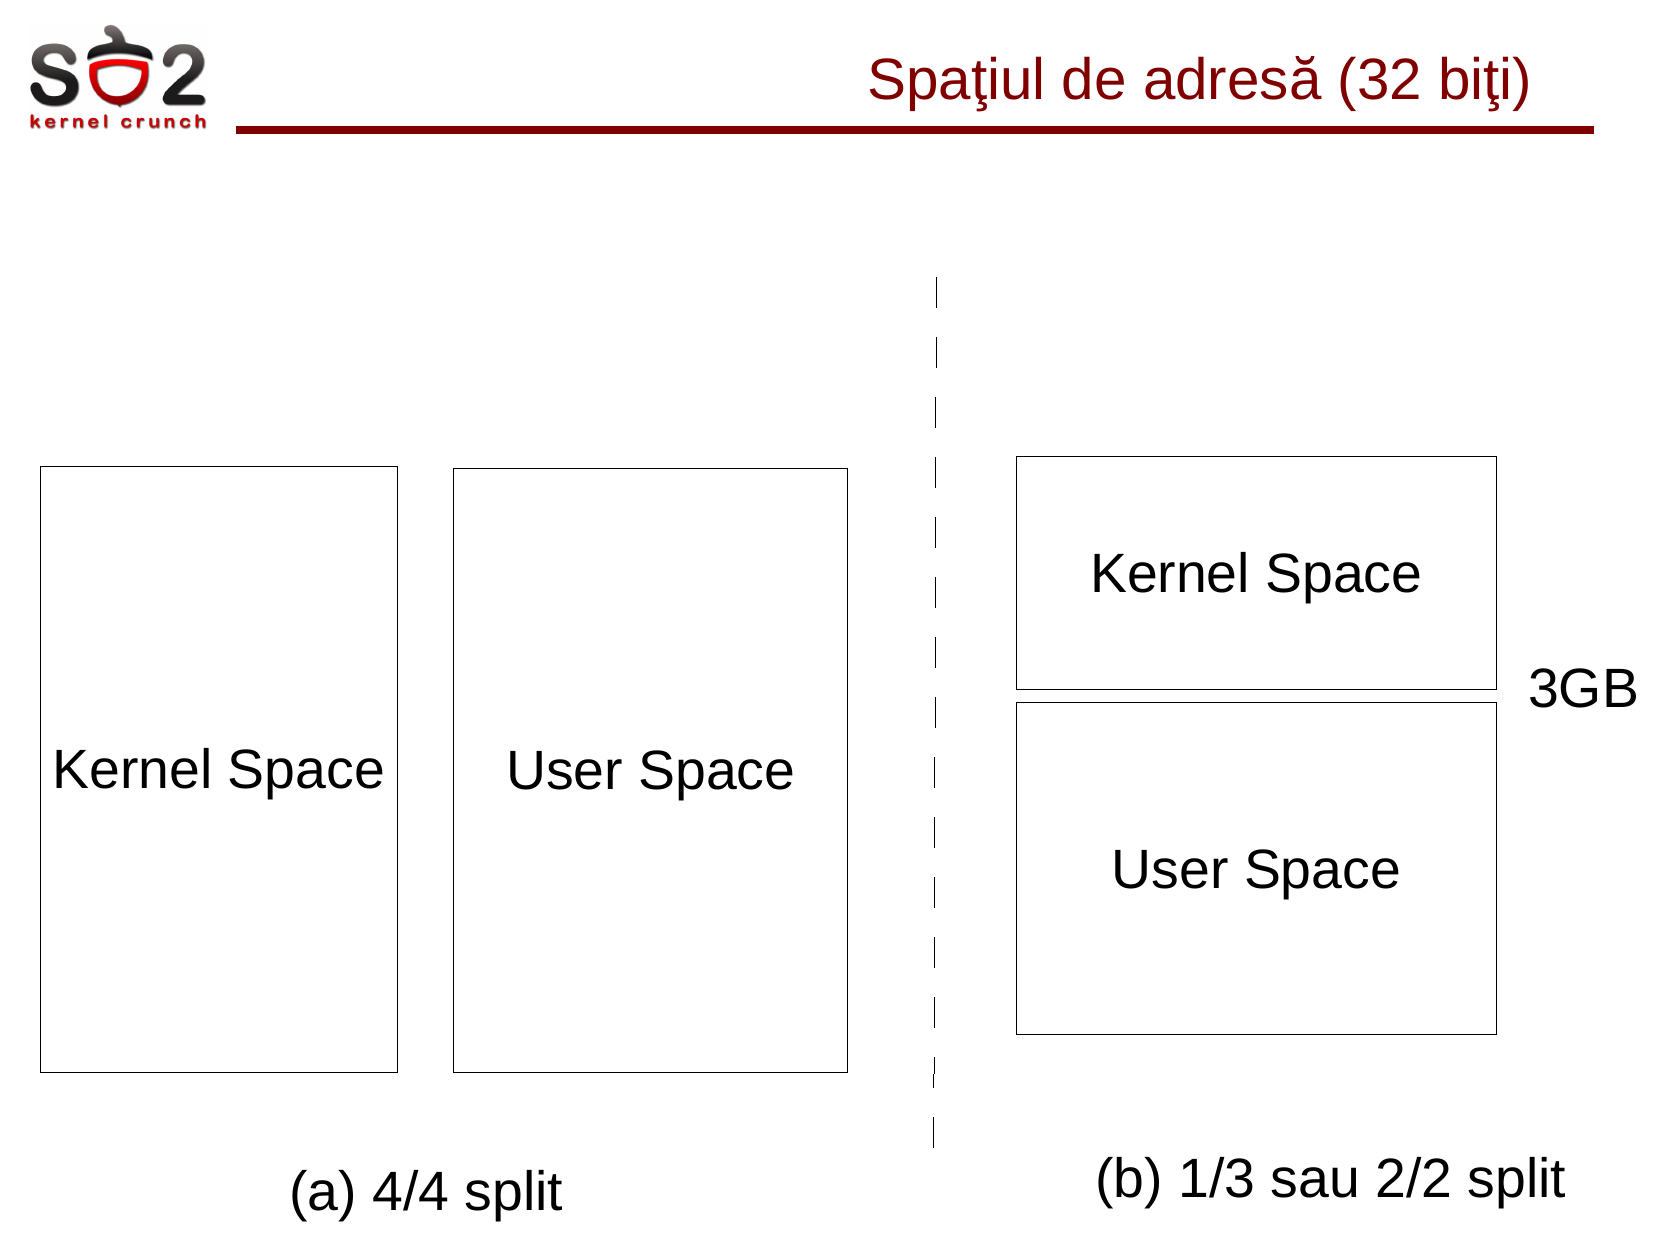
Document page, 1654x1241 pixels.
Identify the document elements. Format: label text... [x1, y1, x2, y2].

text_box (a) 4/4 split [274, 1152, 595, 1231]
picture [29, 23, 121, 130]
text_box 3GB [1513, 649, 1654, 728]
text_box User Space [453, 468, 848, 1073]
title Spaţiul de adresă (32 biţi) [121, 11, 1534, 148]
text_box (b) 1/3 sau 2/2 split [1080, 1139, 1598, 1218]
text_box Kernel Space [40, 466, 398, 1073]
text_box Kernel Space [1016, 456, 1497, 690]
text_box User Space [1016, 702, 1497, 1035]
